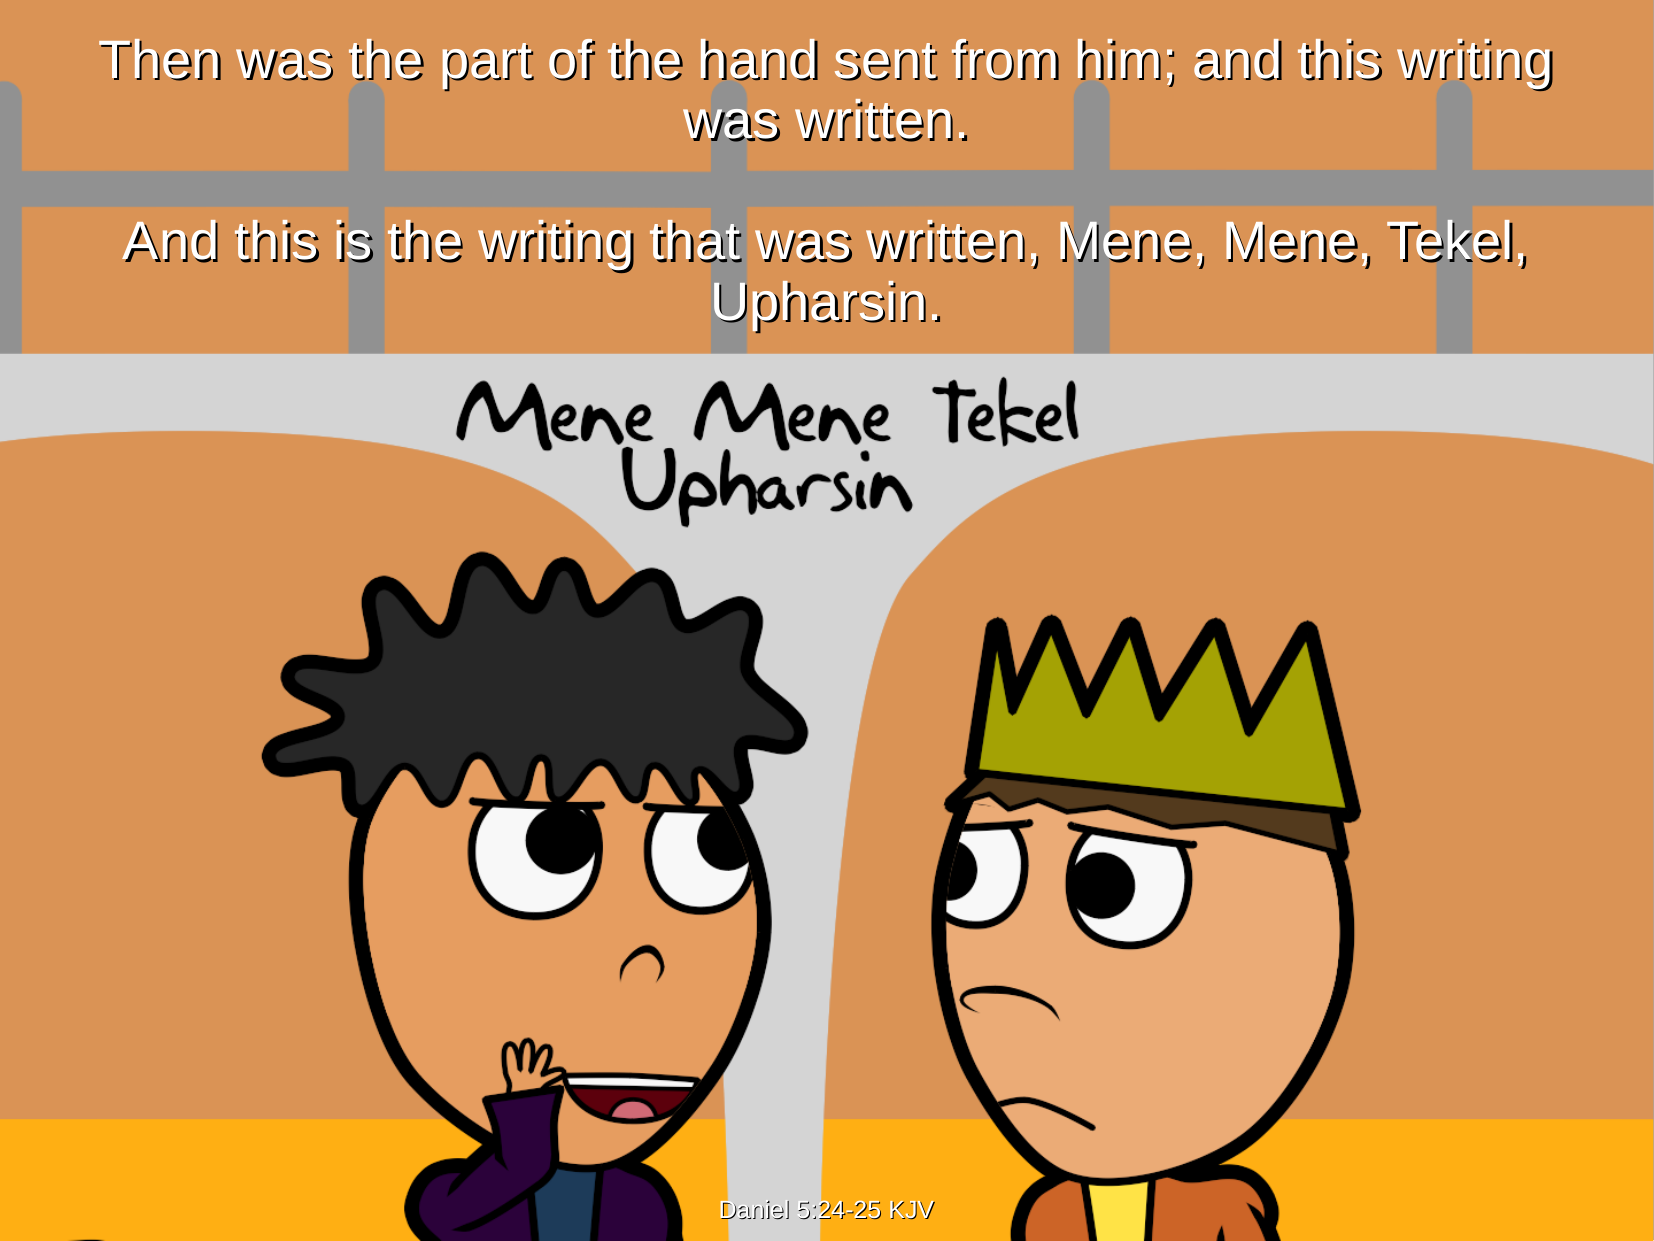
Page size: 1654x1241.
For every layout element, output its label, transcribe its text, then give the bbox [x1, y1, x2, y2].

title Then was the part of the hand sent from him; and this writing was written. And this is the writing that was written, Mene, Mene, Tekel, Upharsin. [82, 28, 1571, 332]
picture [0, 0, 1654, 1241]
text_box Daniel 5:24-25 KJV [703, 1188, 950, 1231]
